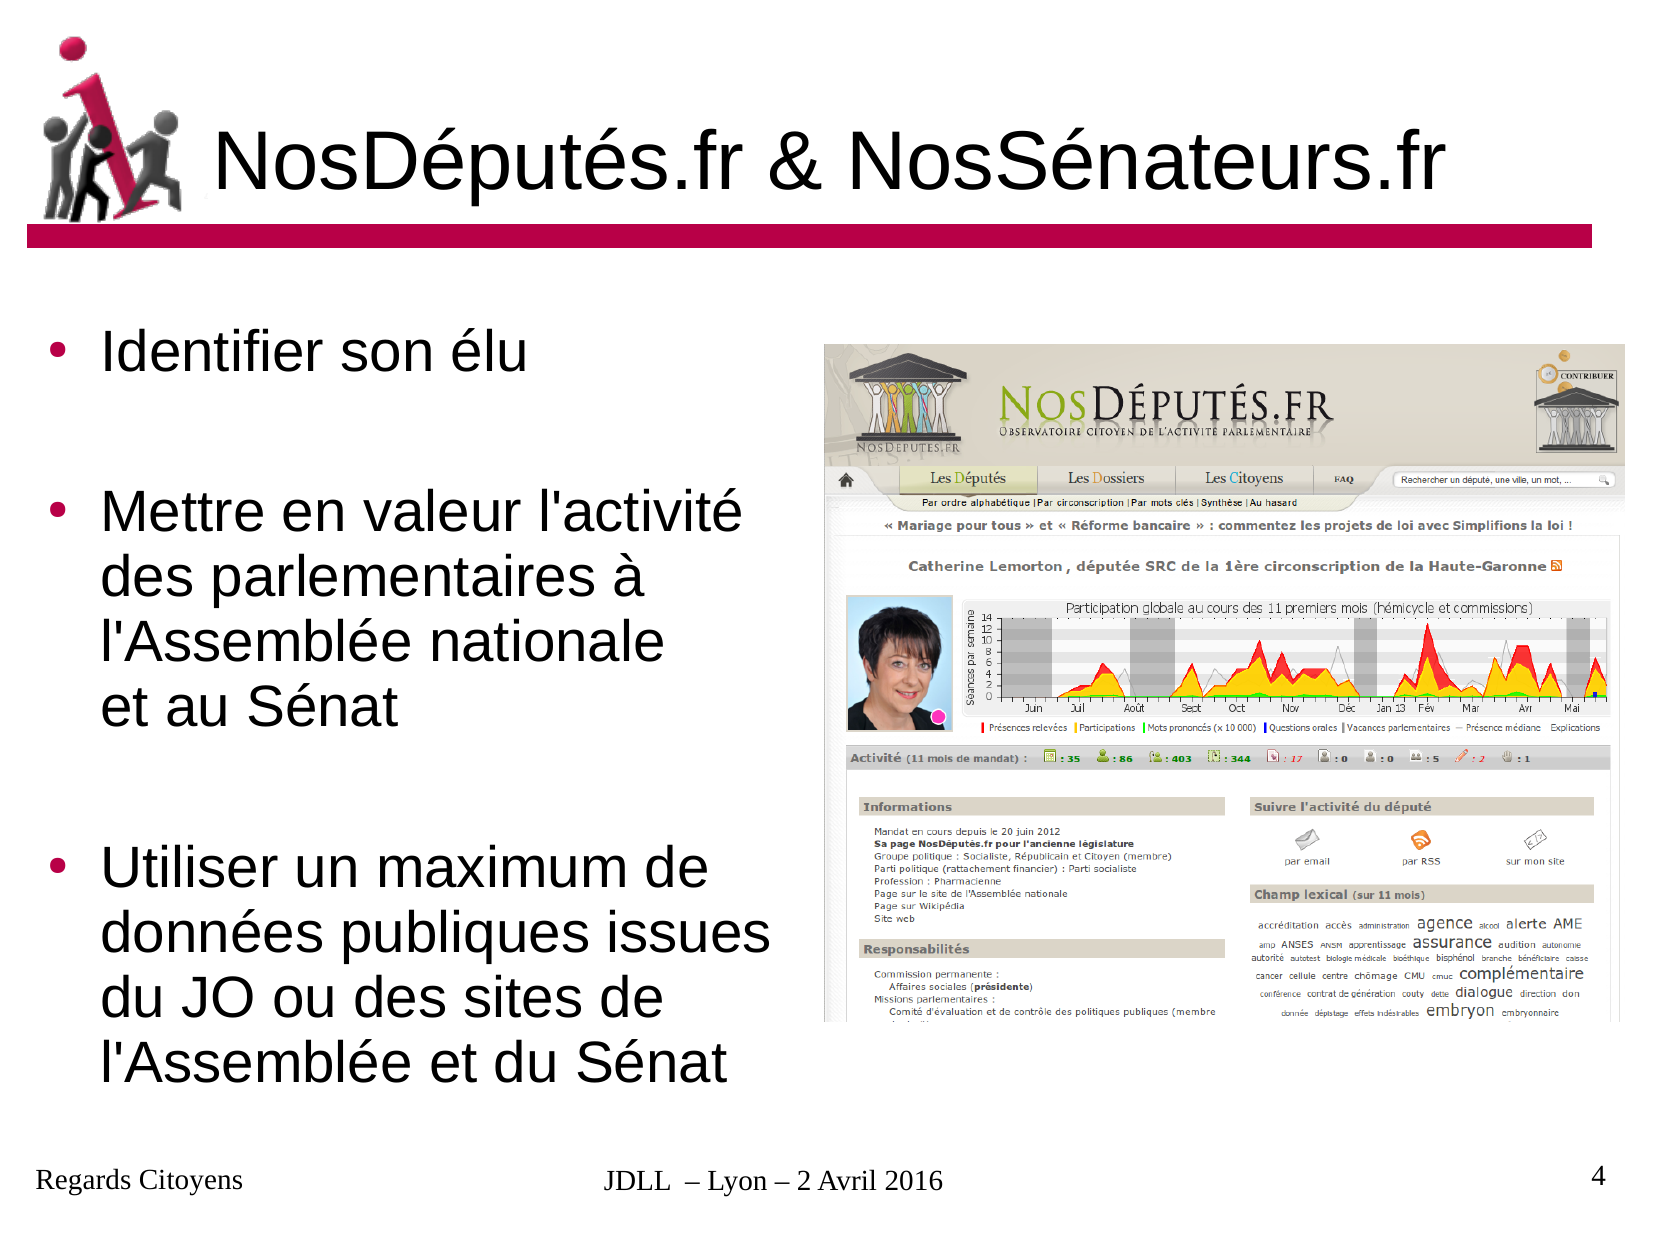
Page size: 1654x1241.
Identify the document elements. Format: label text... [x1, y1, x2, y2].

list Identifier son élu Mettre en valeur l'activité des parlementaires à l'Assemblée nationale et au Sénat Utiliser un maximum de données publiques issues du JO ou des sites de l'Assemblée et du Sénat [29, 318, 827, 1138]
picture [27, 31, 208, 224]
picture [824, 344, 1625, 1022]
title NosDéputés.fr & NosSénateurs.fr [212, 64, 1625, 258]
